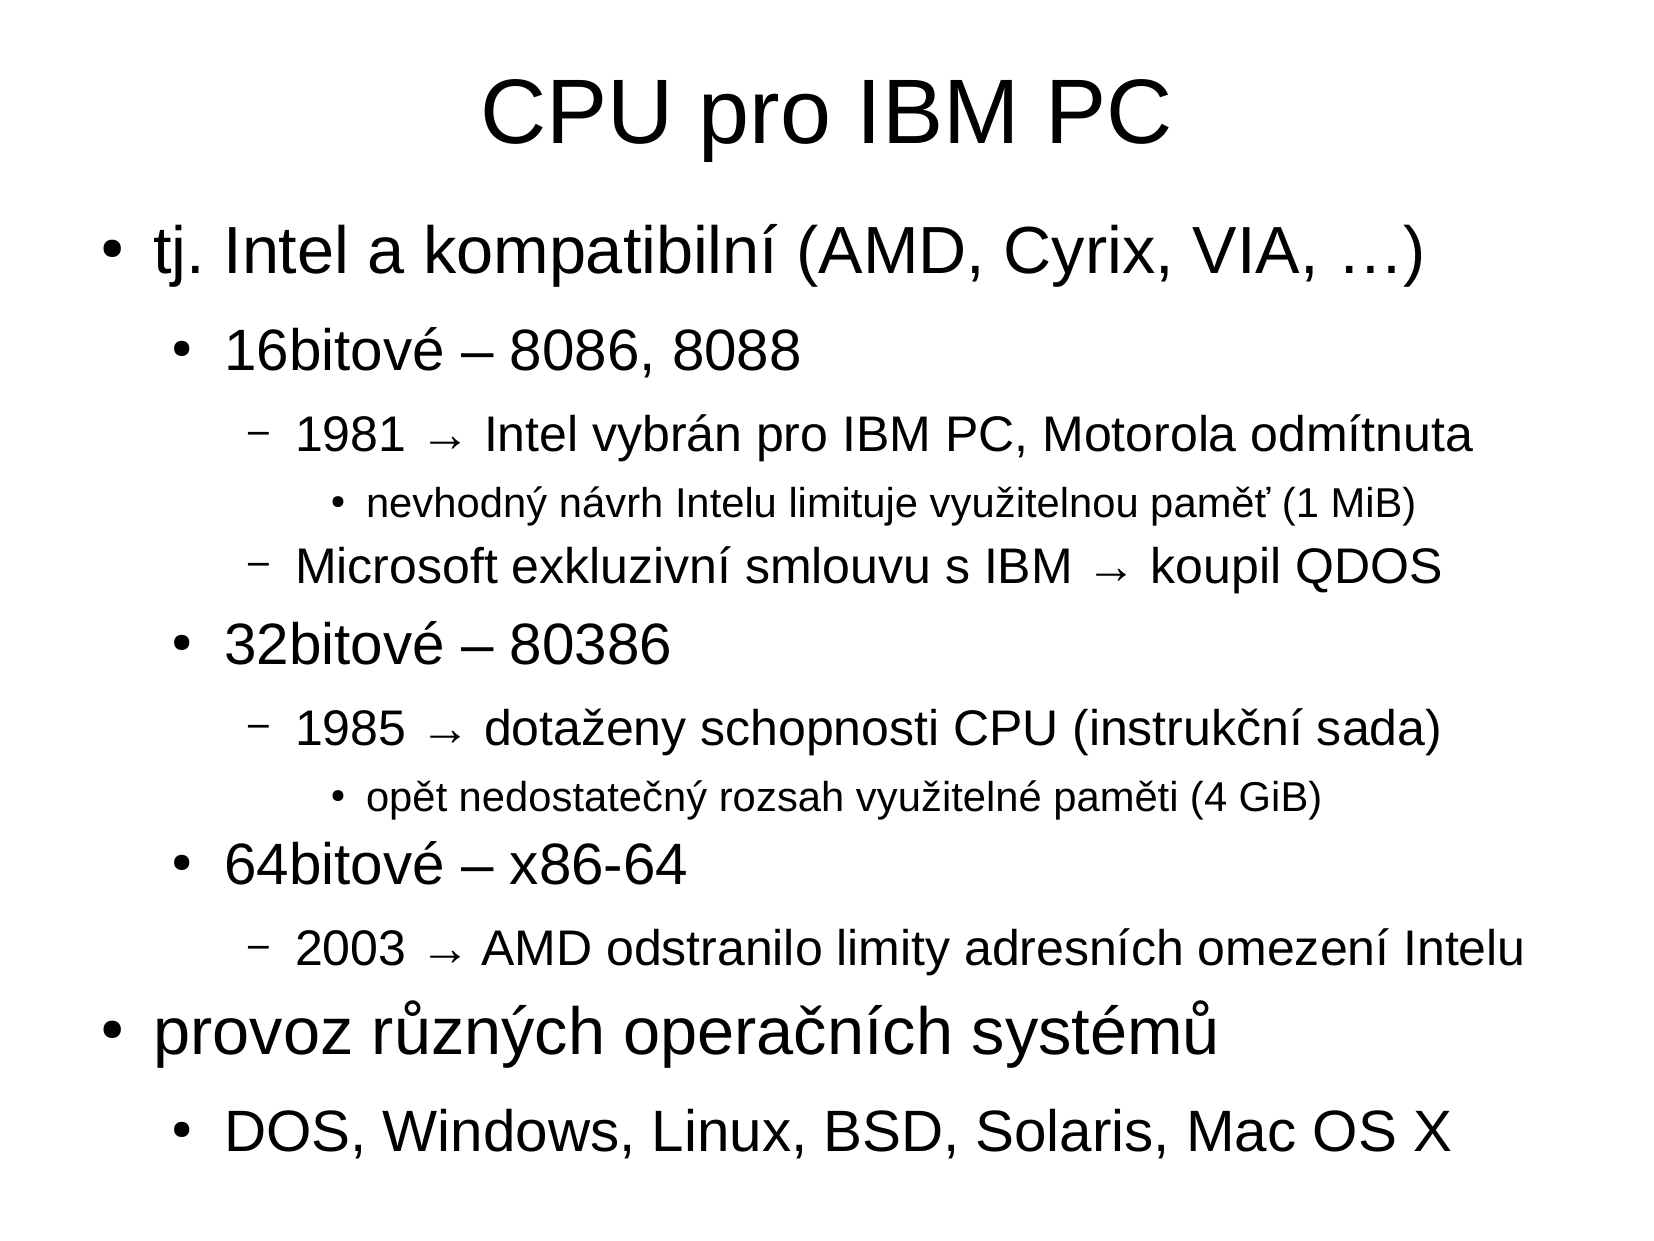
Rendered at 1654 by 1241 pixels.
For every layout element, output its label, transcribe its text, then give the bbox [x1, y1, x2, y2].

title CPU pro IBM PC [82, 15, 1571, 208]
list tj. Intel a kompatibilní (AMD, Cyrix, VIA, …) 16bitové – 8086, 8088 1981 → Intel vybrán pro IBM PC, Motorola odmítnuta nevhodný návrh Intelu limituje využitelnou paměť (1 MiB) Microsoft exkluzivní smlouvu s IBM → koupil QDOS 32bitové – 80386 1985 → dotaženy schopnosti CPU (instrukční sada) opět nedostatečný rozsah využitelné paměti (4 GiB) 64bitové – x86-64 2003 → AMD odstranilo limity adresních omezení Intelu provoz různých operačních systémů DOS, Windows, Linux, BSD, Solaris, Mac OS X [82, 213, 1571, 1164]
